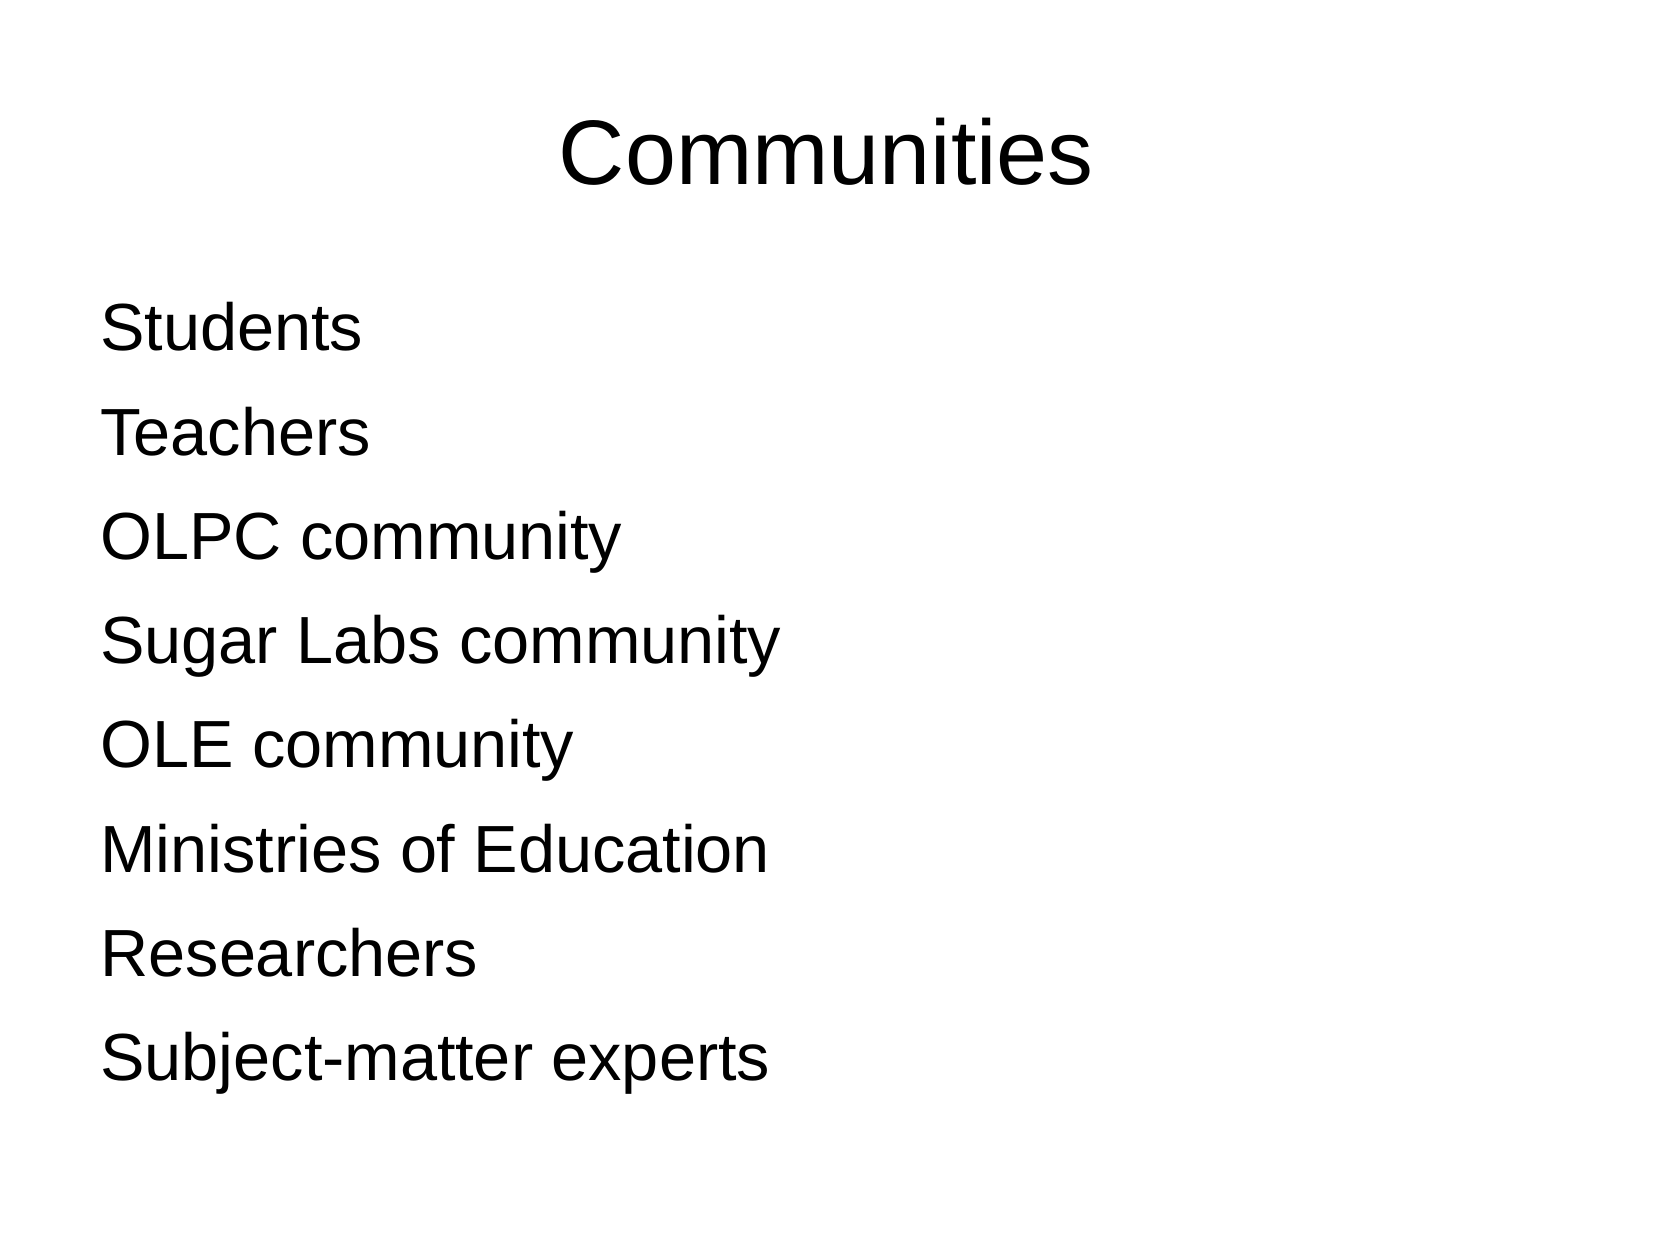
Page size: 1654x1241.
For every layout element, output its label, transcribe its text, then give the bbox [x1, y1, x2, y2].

list Students Teachers OLPC community Sugar Labs community OLE community Ministries of Education Researchers Subject-matter experts [82, 290, 1571, 1096]
title Communities [82, 56, 1571, 250]
